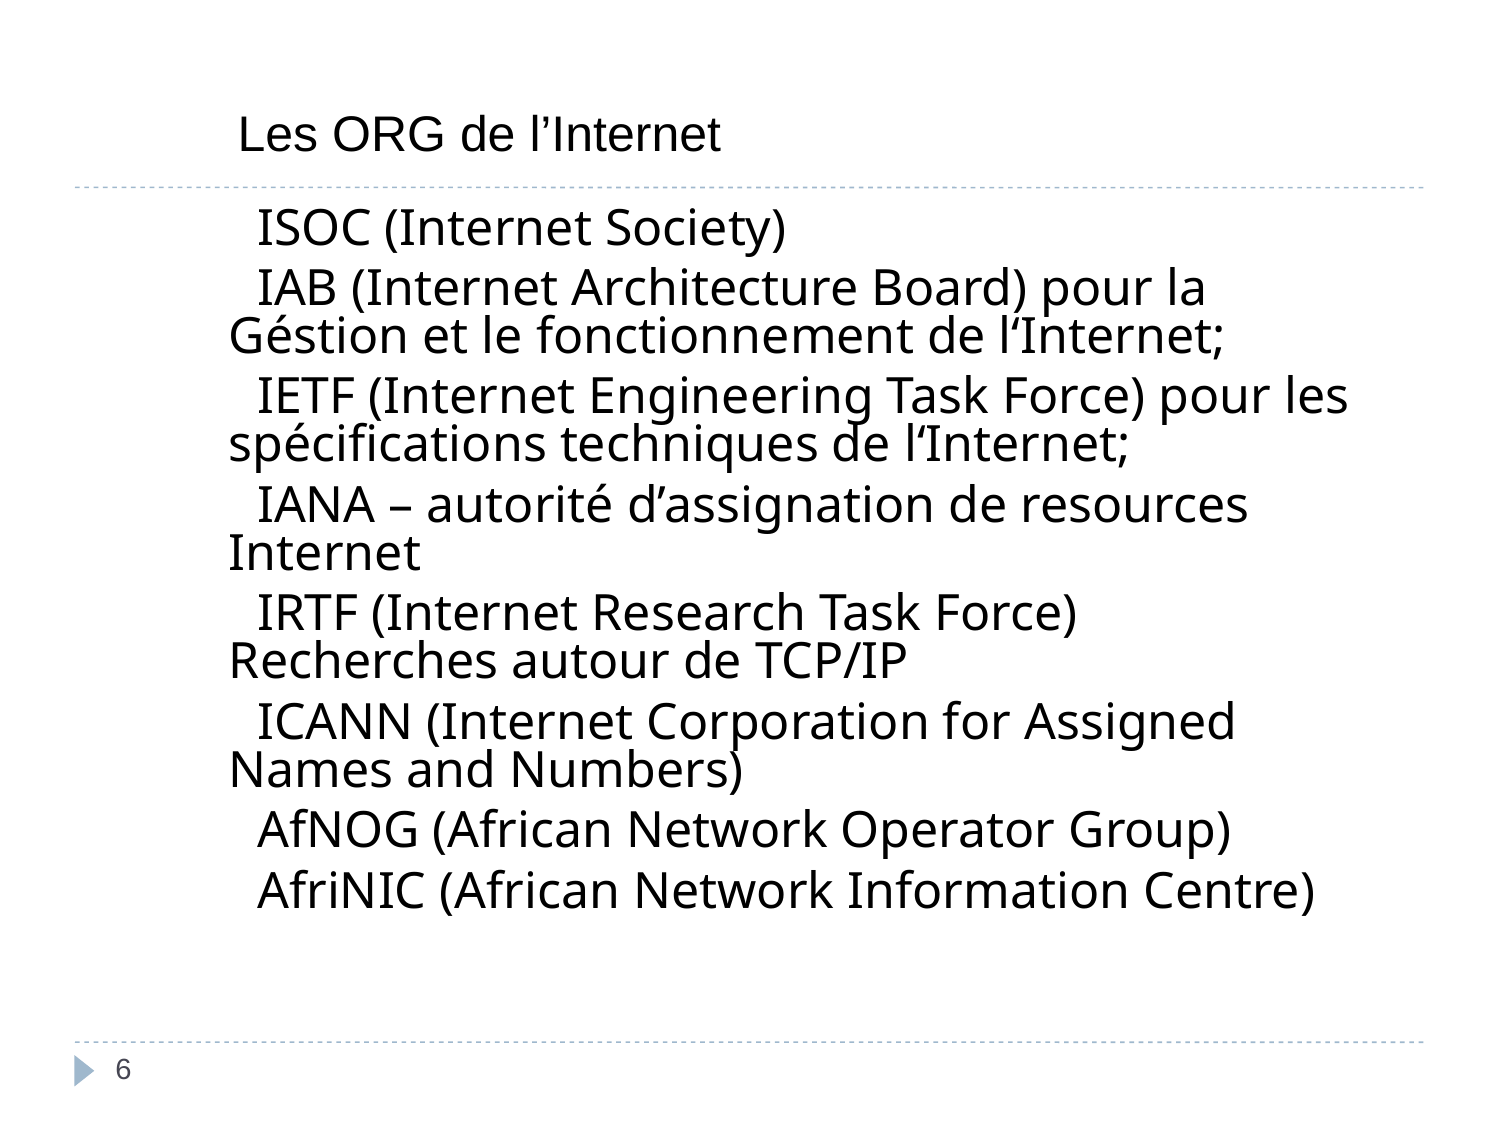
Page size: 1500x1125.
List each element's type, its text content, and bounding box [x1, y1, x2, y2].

text_box Les ORG de l’Internet [222, 93, 742, 170]
text_box 6 [100, 1042, 426, 1103]
list ISOC (Internet Society)‏ IAB (Internet Architecture Board) pour la Géstion et le fonctionnement de l‘Internet; IETF (Internet Engineering Task Force) pour les spécifications techniques de l‘Internet; IANA – autorité d’assignation de resources Internet IRTF (Internet Research Task Force) Recherches autour de TCP/IP ICANN (Internet Corporation for Assigned Names and Numbers) AfNOG (African Network Operator Group) AfriNIC (African Network Information Centre) [123, 199, 1427, 942]
